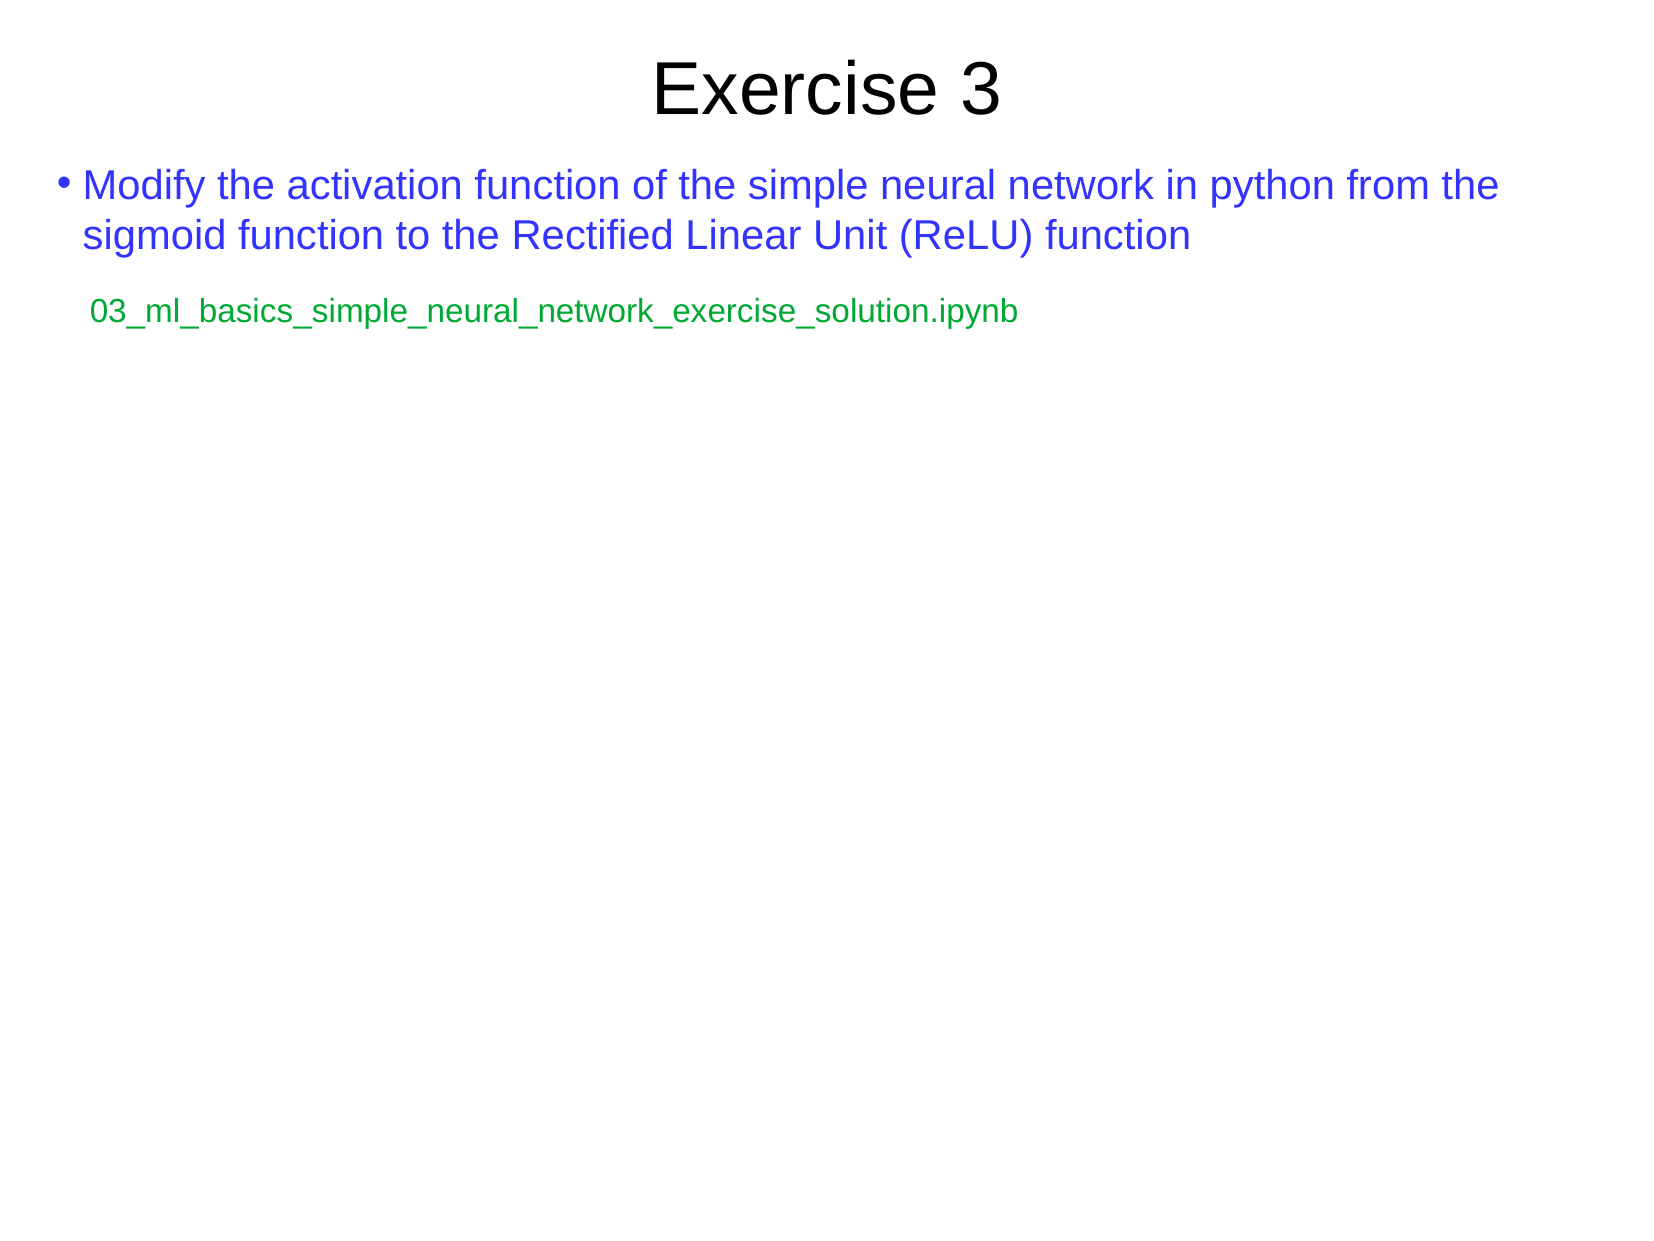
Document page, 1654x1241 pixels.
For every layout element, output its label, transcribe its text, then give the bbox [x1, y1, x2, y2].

text_box Modify the activation function of the simple neural network in python from the sigmoid function to the Rectified Linear Unit (ReLU) function [42, 150, 1654, 1241]
title Exercise 3 [151, 0, 1502, 150]
text_box 03_ml_basics_simple_neural_network_exercise_solution.ipynb [75, 285, 1070, 337]
